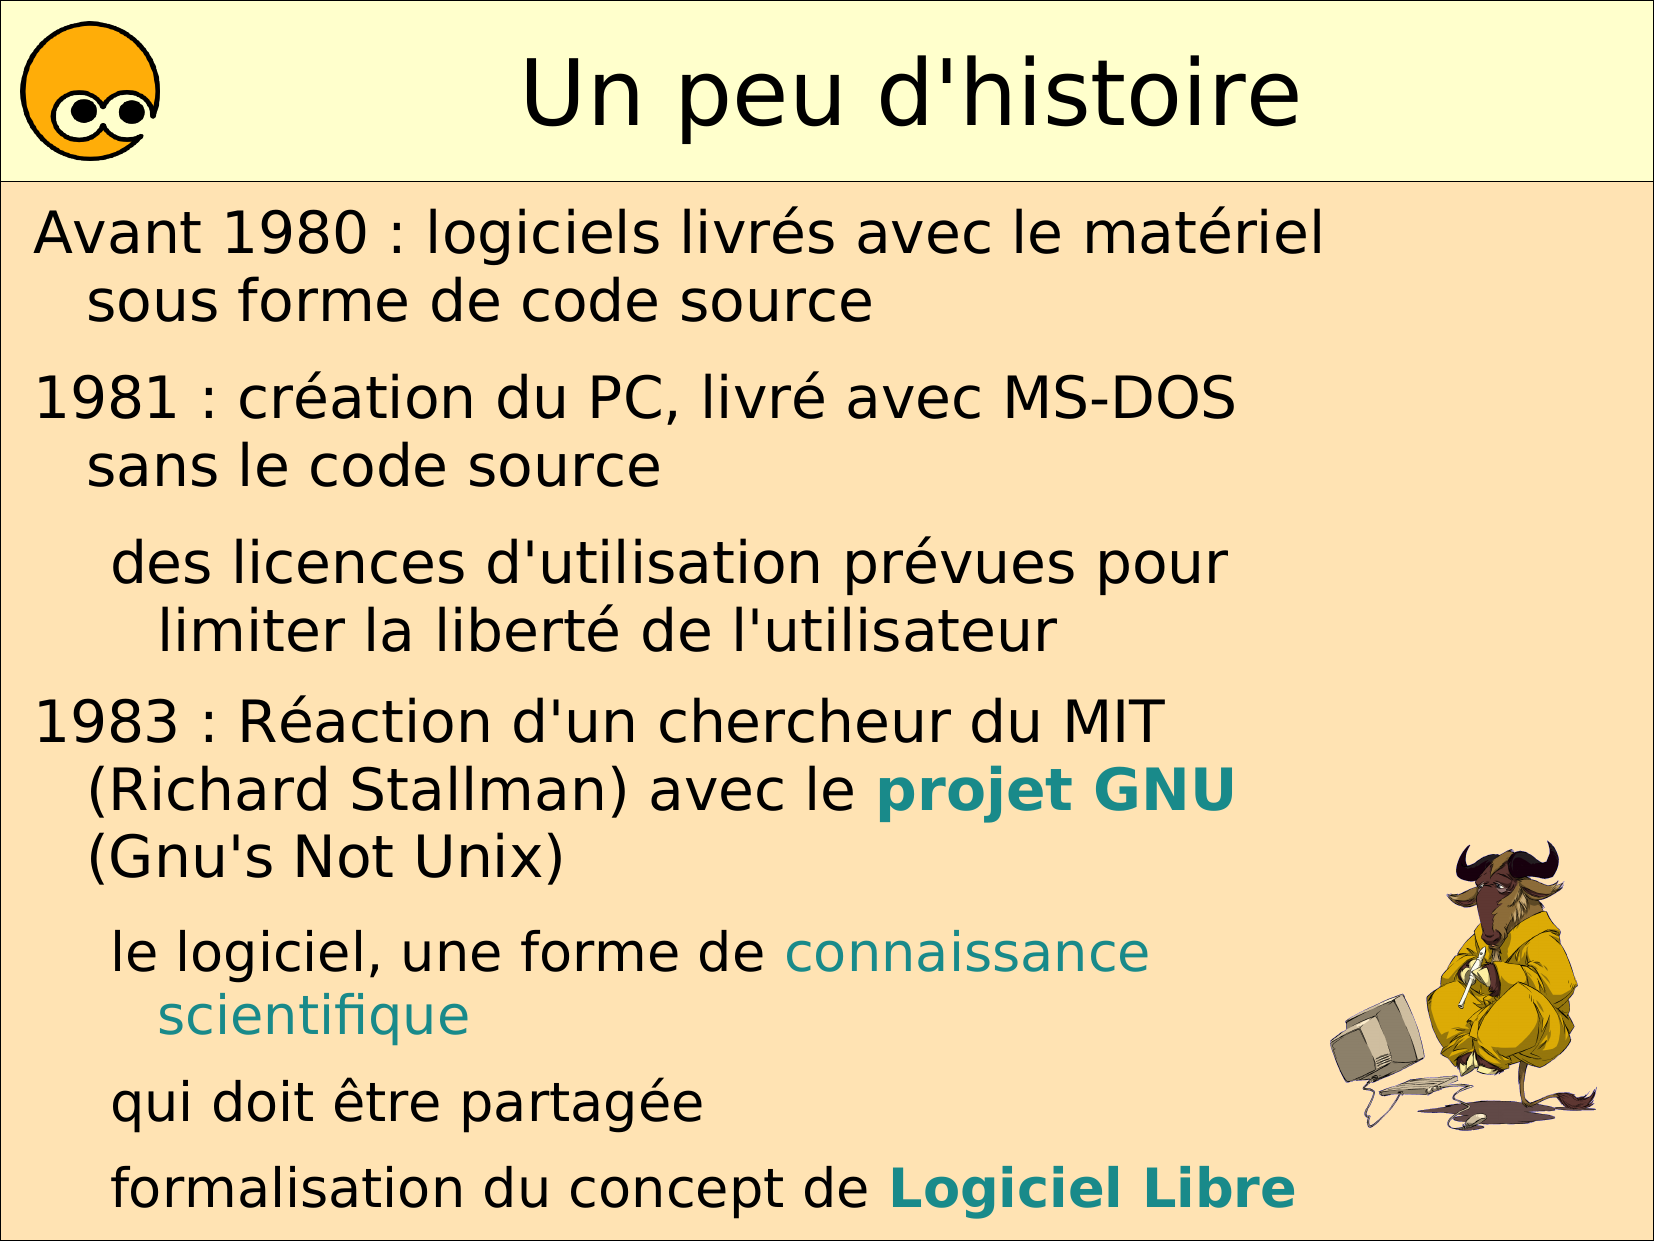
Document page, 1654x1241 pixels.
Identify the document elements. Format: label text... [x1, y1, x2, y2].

picture [1300, 833, 1618, 1138]
list Avant 1980 : logiciels livrés avec le matériel sous forme de code source 1981 : création du PC, livré avec MS-DOS sans le code source des licences d'utilisation prévues pour limiter la liberté de l'utilisateur 1983 : Réaction d'un chercheur du MIT (Richard Stallman) avec le projet GNU (Gnu's Not Unix) le logiciel, une forme de connaissance scientifique qui doit être partagée formalisation du concept de Logiciel Libre [15, 199, 1355, 1221]
title Un peu d'histoire [203, 33, 1620, 154]
picture [20, 21, 160, 161]
